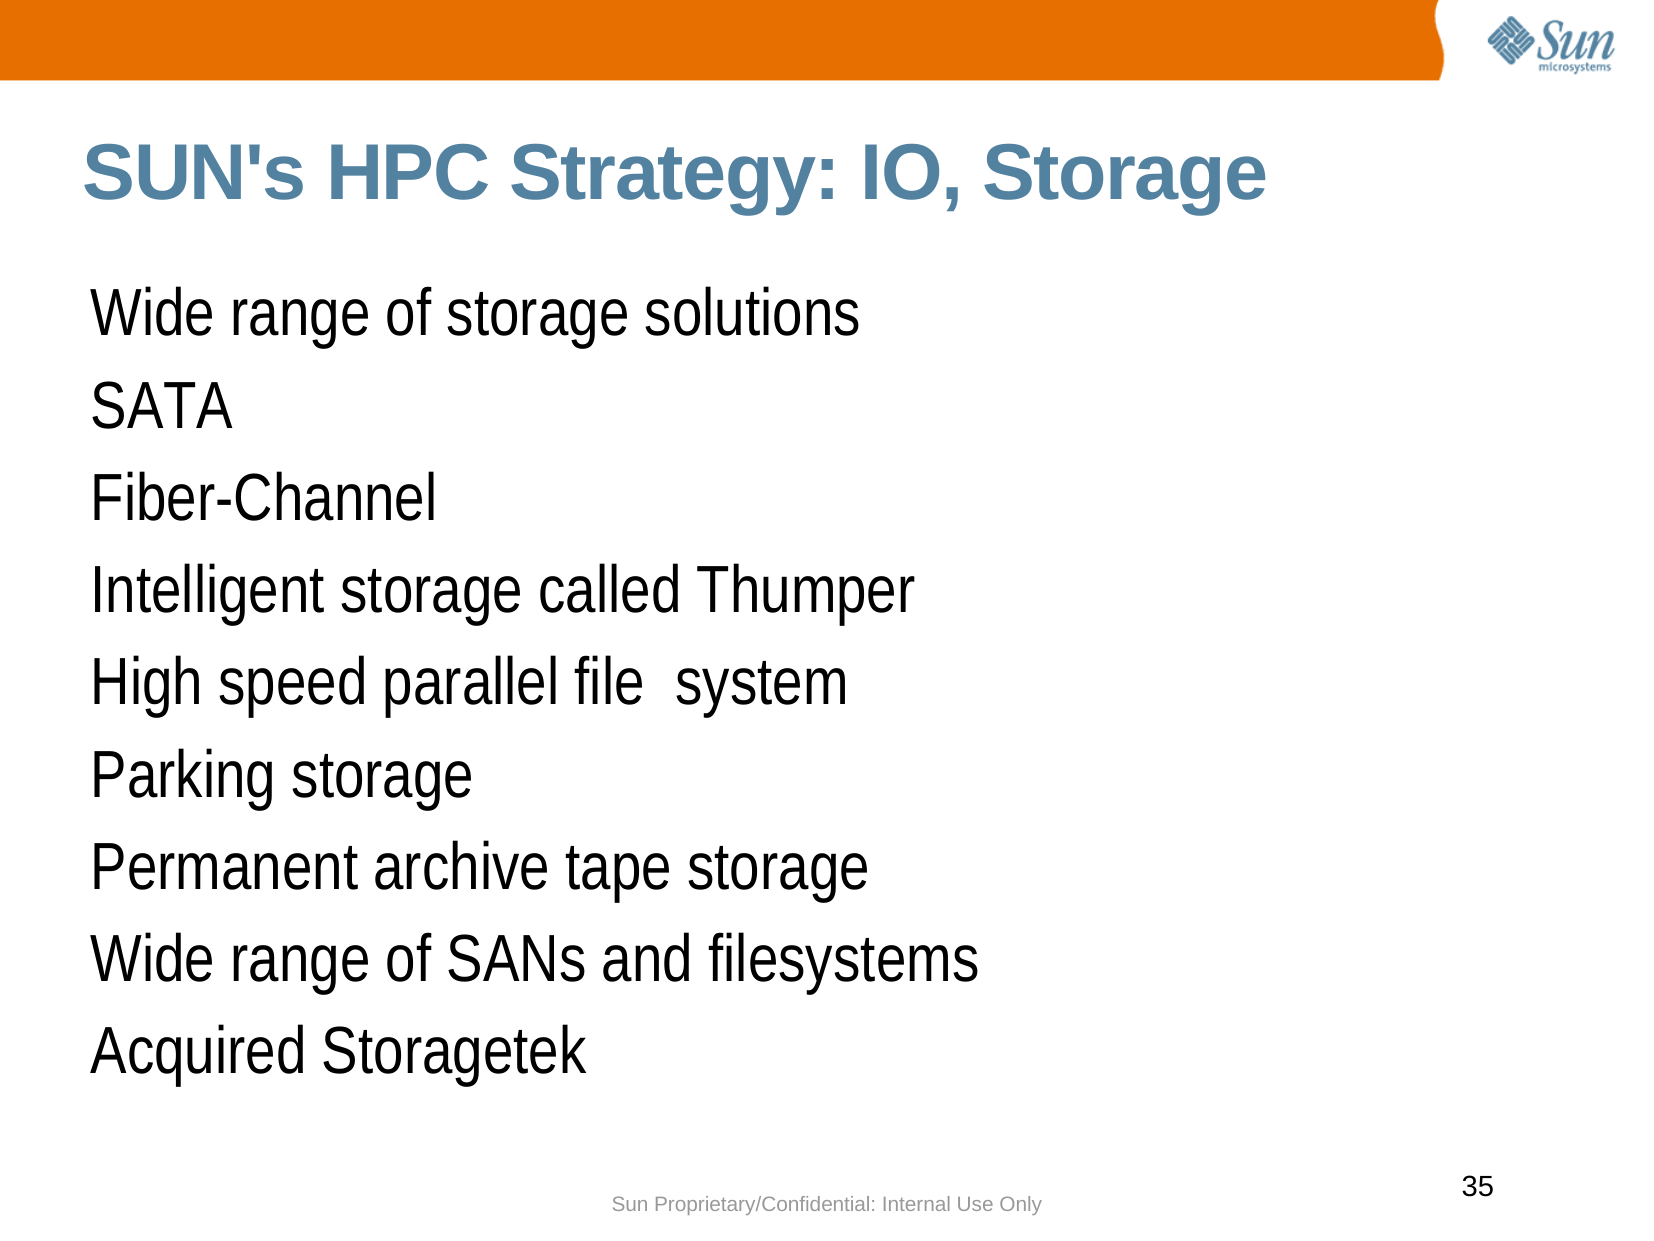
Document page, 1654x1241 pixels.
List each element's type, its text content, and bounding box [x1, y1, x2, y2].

picture [0, 0, 1654, 83]
list Wide range of storage solutions SATA Fiber-Channel Intelligent storage called Thumper High speed parallel file system Parking storage Permanent archive tape storage Wide range of SANs and filesystems Acquired Storagetek [71, 283, 1545, 1121]
title SUN's HPC Strategy: IO, Storage [82, 135, 1585, 251]
